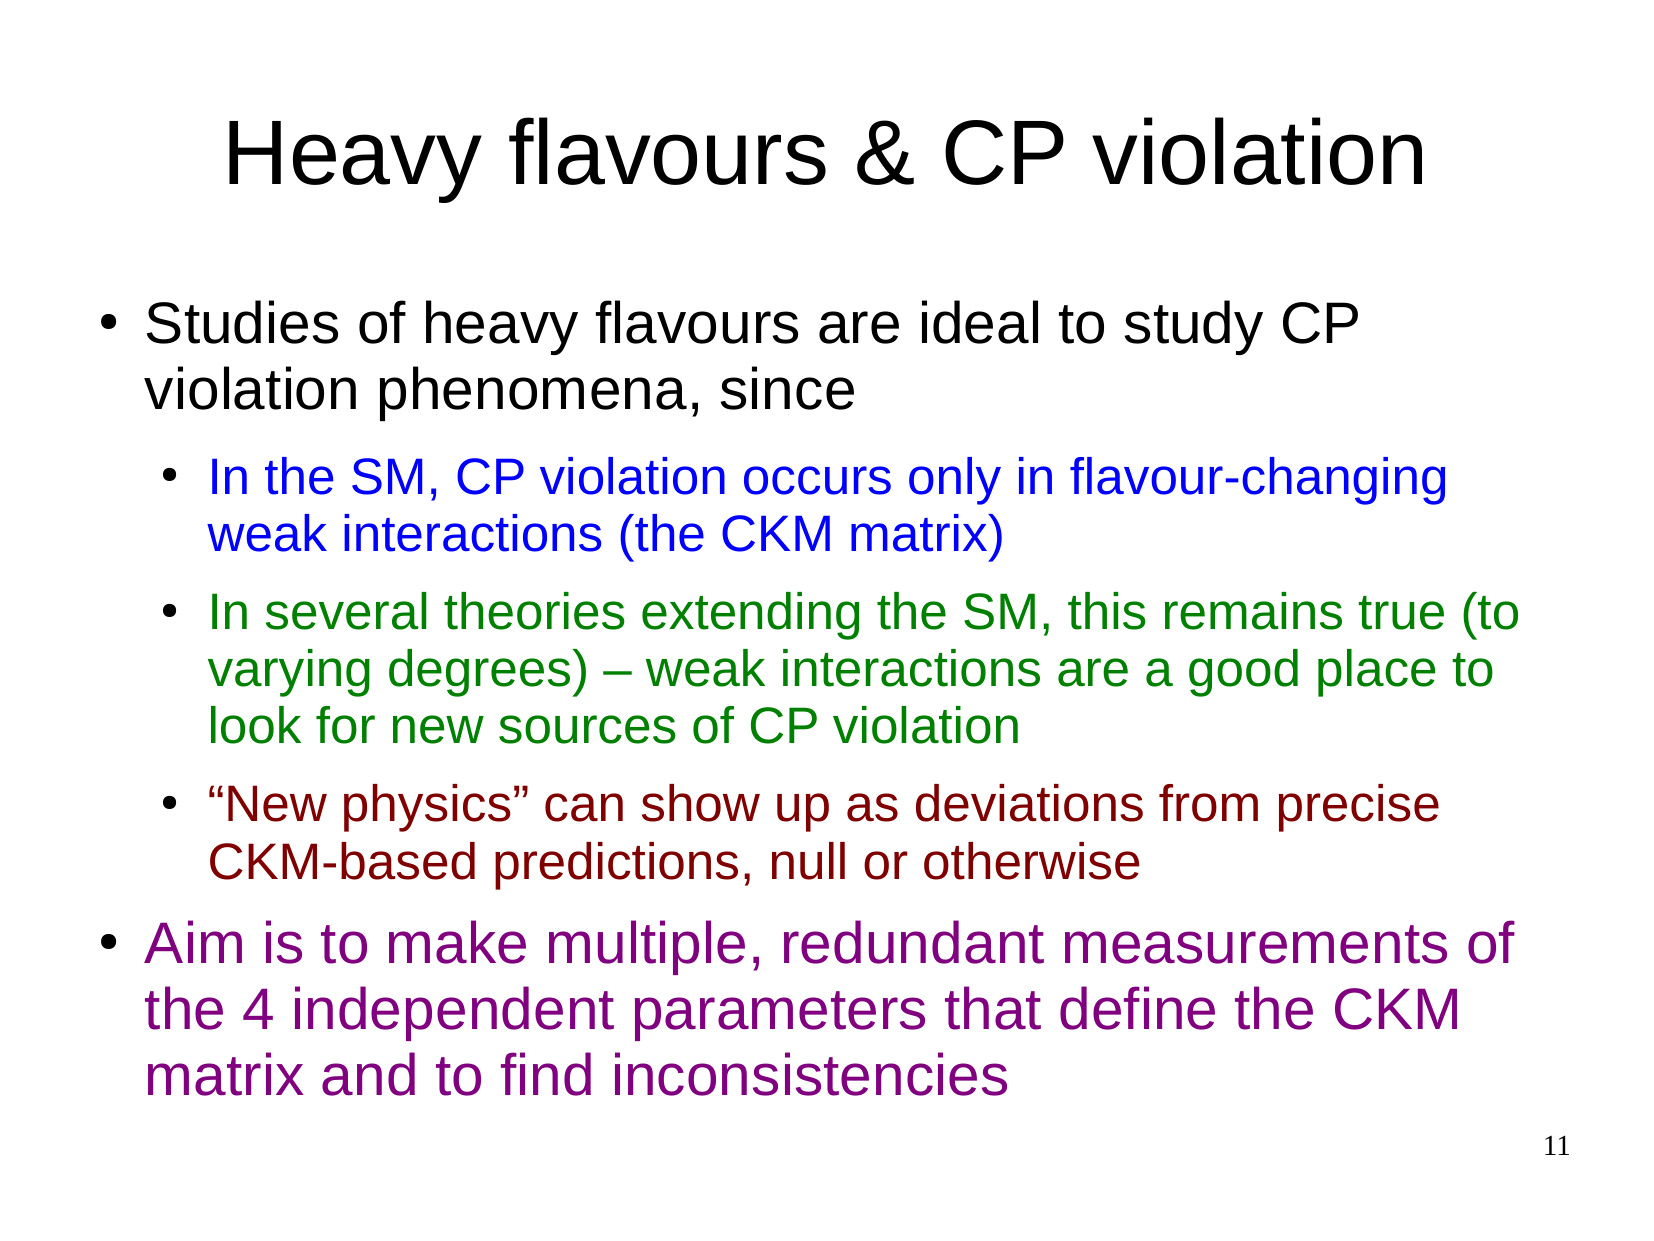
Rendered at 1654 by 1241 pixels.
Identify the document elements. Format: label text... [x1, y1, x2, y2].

list Studies of heavy flavours are ideal to study CP violation phenomena, since In the SM, CP violation occurs only in flavour-changing weak interactions (the CKM matrix) In several theories extending the SM, this remains true (to varying degrees) – weak interactions are a good place to look for new sources of CP violation “New physics” can show up as deviations from precise CKM-based predictions, null or otherwise Aim is to make multiple, redundant measurements of the 4 independent parameters that define the CKM matrix and to find inconsistencies [82, 290, 1571, 1109]
title Heavy flavours & CP violation [82, 56, 1571, 250]
